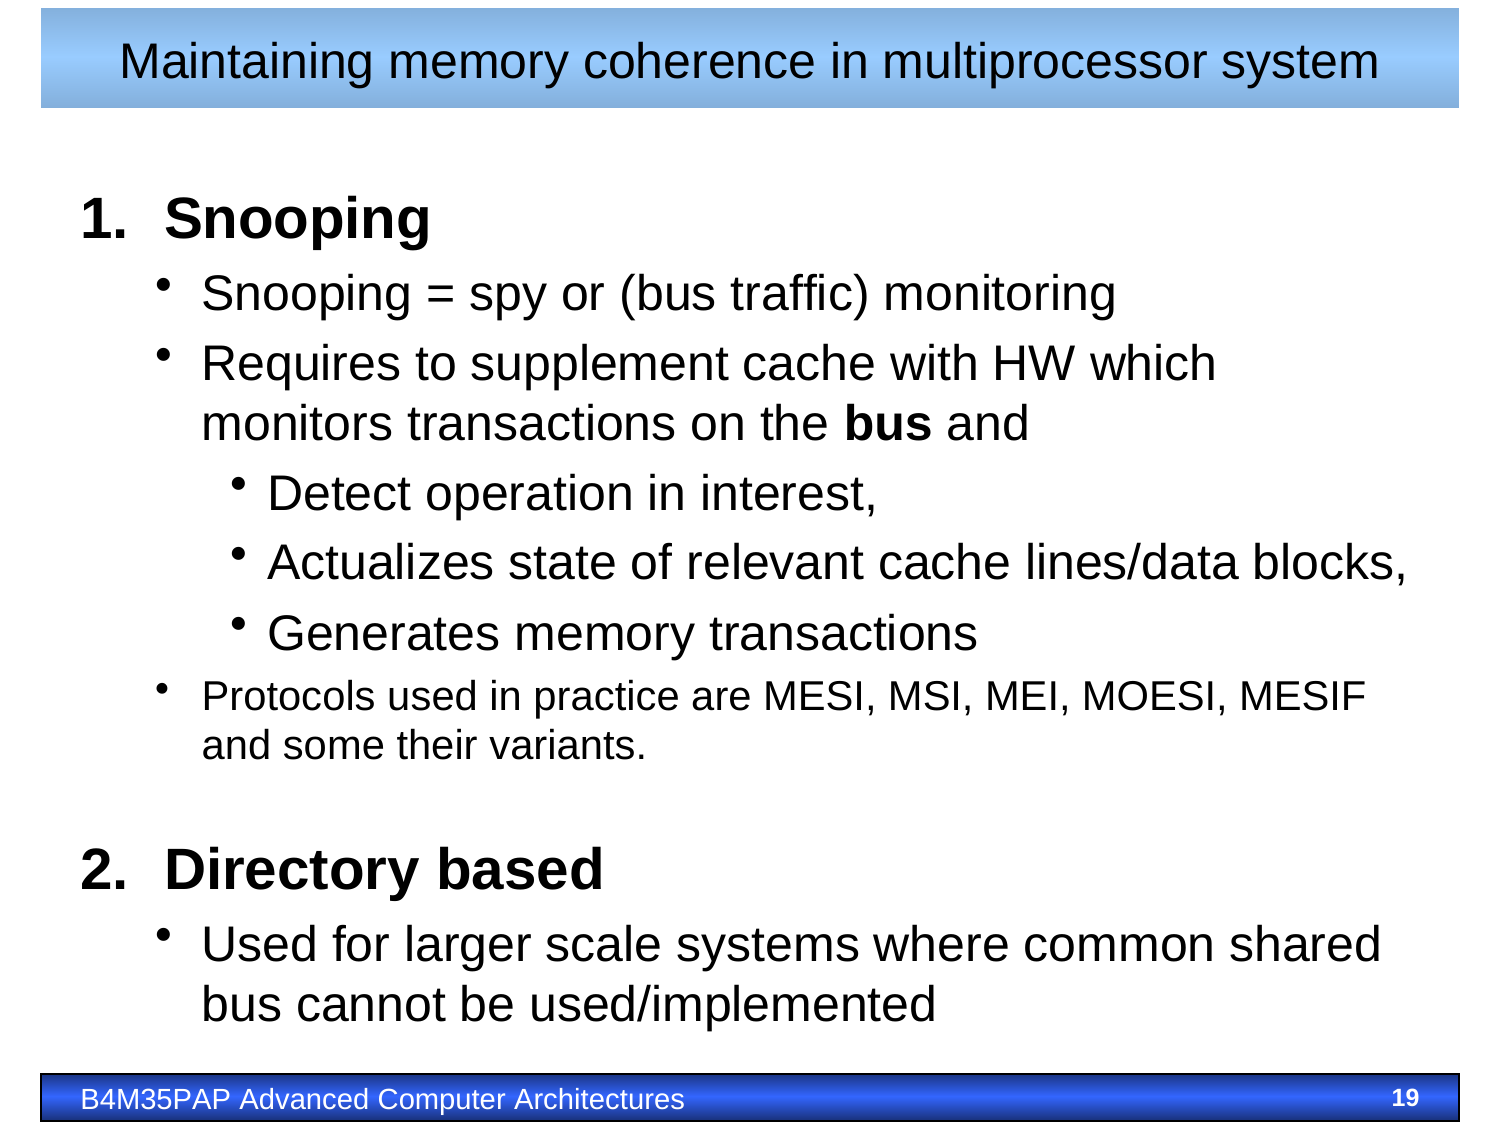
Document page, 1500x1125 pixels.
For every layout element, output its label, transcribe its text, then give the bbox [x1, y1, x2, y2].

list Snooping Snooping = spy or (bus traffic) monitoring Requires to supplement cache with HW which monitors transactions on the bus and Detect operation in interest, Actualizes state of relevant cache lines/data blocks, Generates memory transactions Protocols used in practice are MESI, MSI, MEI, MOESI, MESIF and some their variants. Directory based Used for larger scale systems where common shared bus cannot be used/implemented [64, 172, 1436, 1000]
title Maintaining memory coherence in multiprocessor system [41, 8, 1459, 108]
